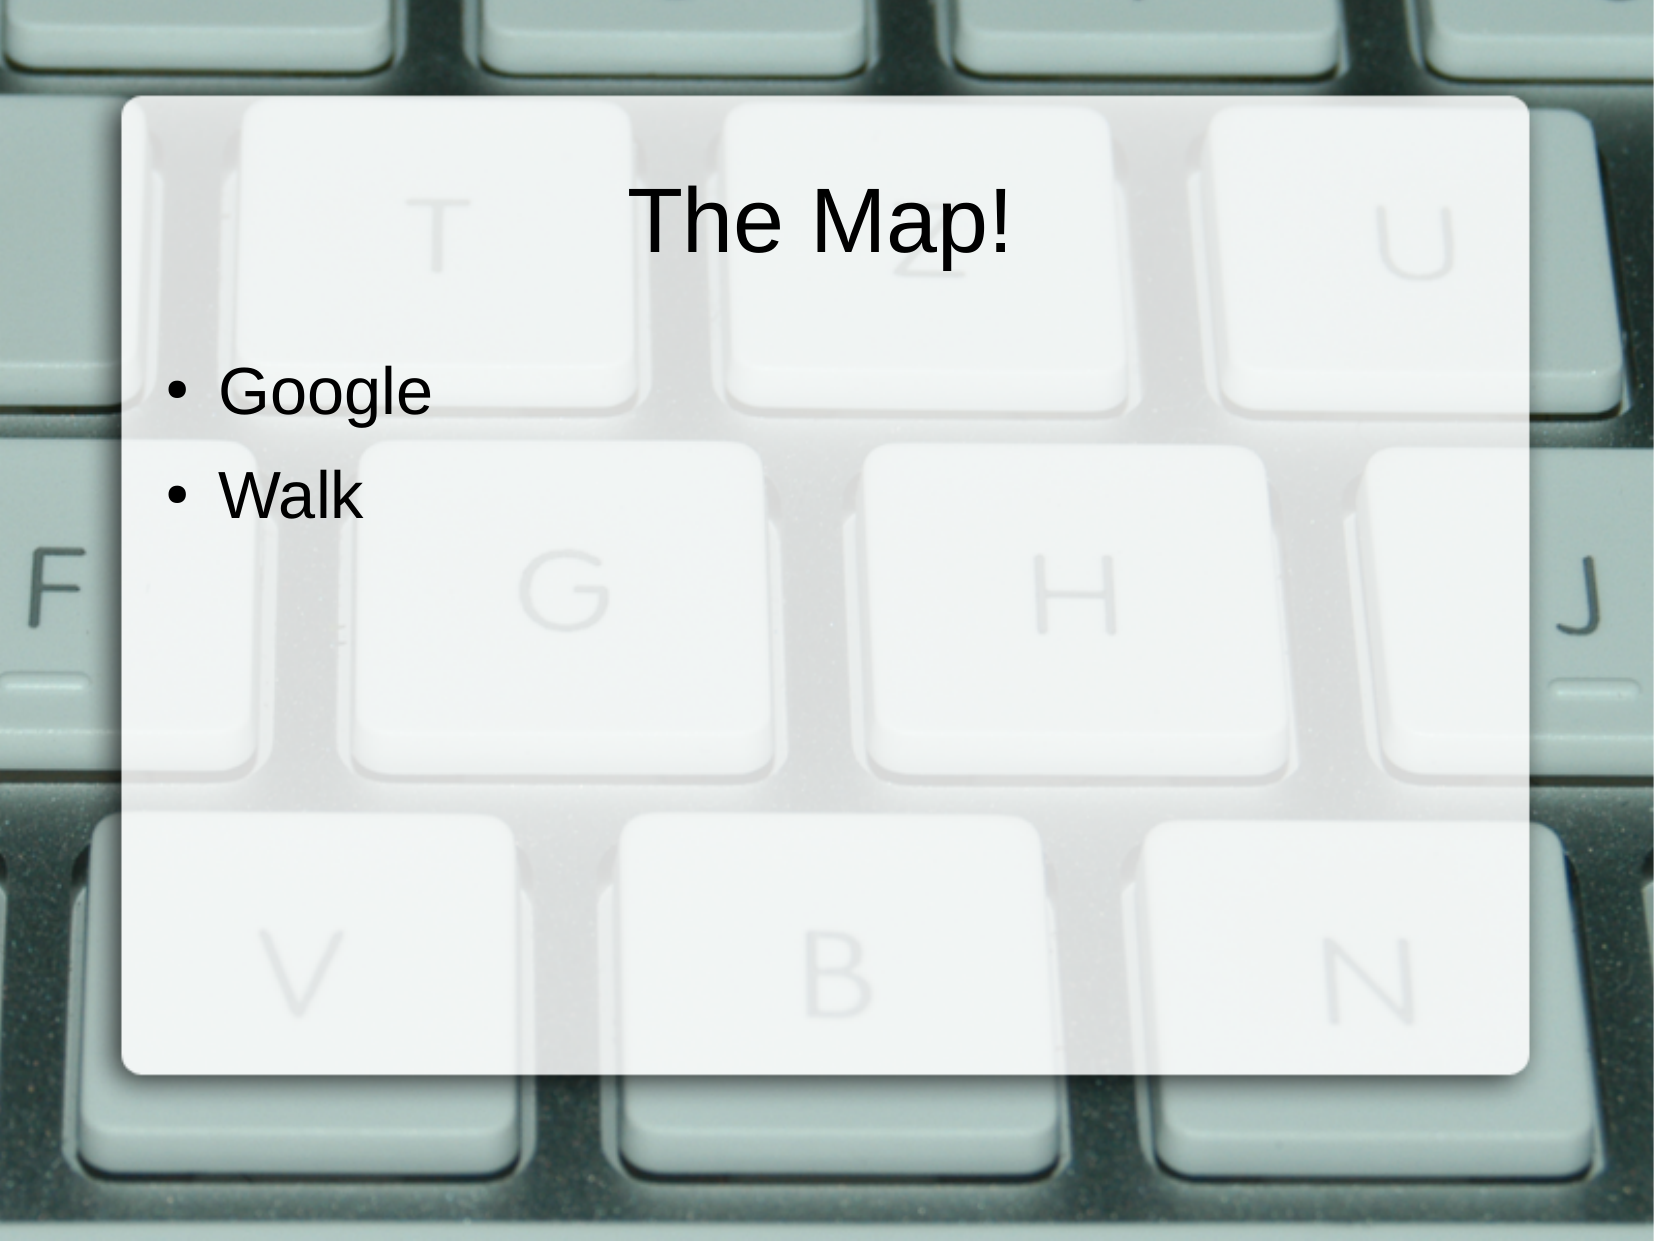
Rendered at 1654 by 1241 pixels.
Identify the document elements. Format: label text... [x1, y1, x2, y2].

picture [0, 0, 1654, 1241]
list Google Walk [147, 354, 1506, 1049]
title The Map! [135, 125, 1506, 318]
